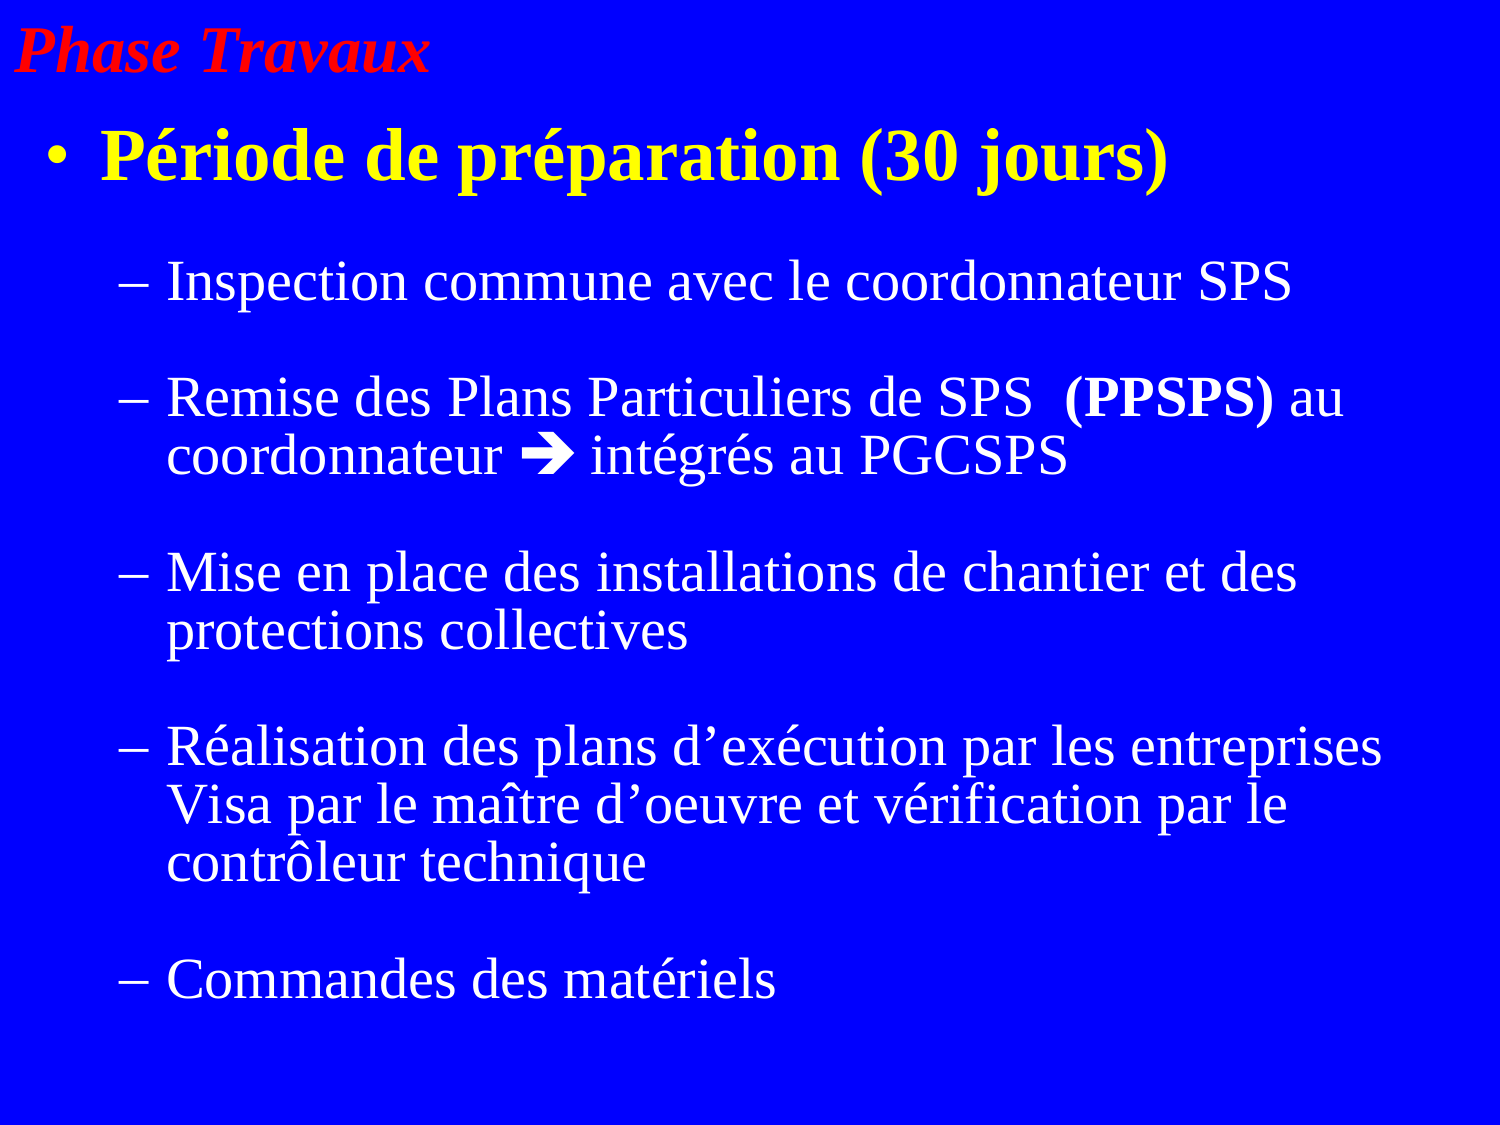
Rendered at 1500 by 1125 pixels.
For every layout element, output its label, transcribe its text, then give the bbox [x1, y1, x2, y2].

list Période de préparation (30 jours) Inspection commune avec le coordonnateur SPS Remise des Plans Particuliers de SPS (PPSPS) au coordonnateur  intégrés au PGCSPS Mise en place des installations de chantier et des protections collectives Réalisation des plans d’exécution par les entreprises Visa par le maître d’oeuvre et vérification par le contrôleur technique Commandes des matériels [29, 113, 1436, 1059]
title Phase Travaux [0, 0, 451, 100]
